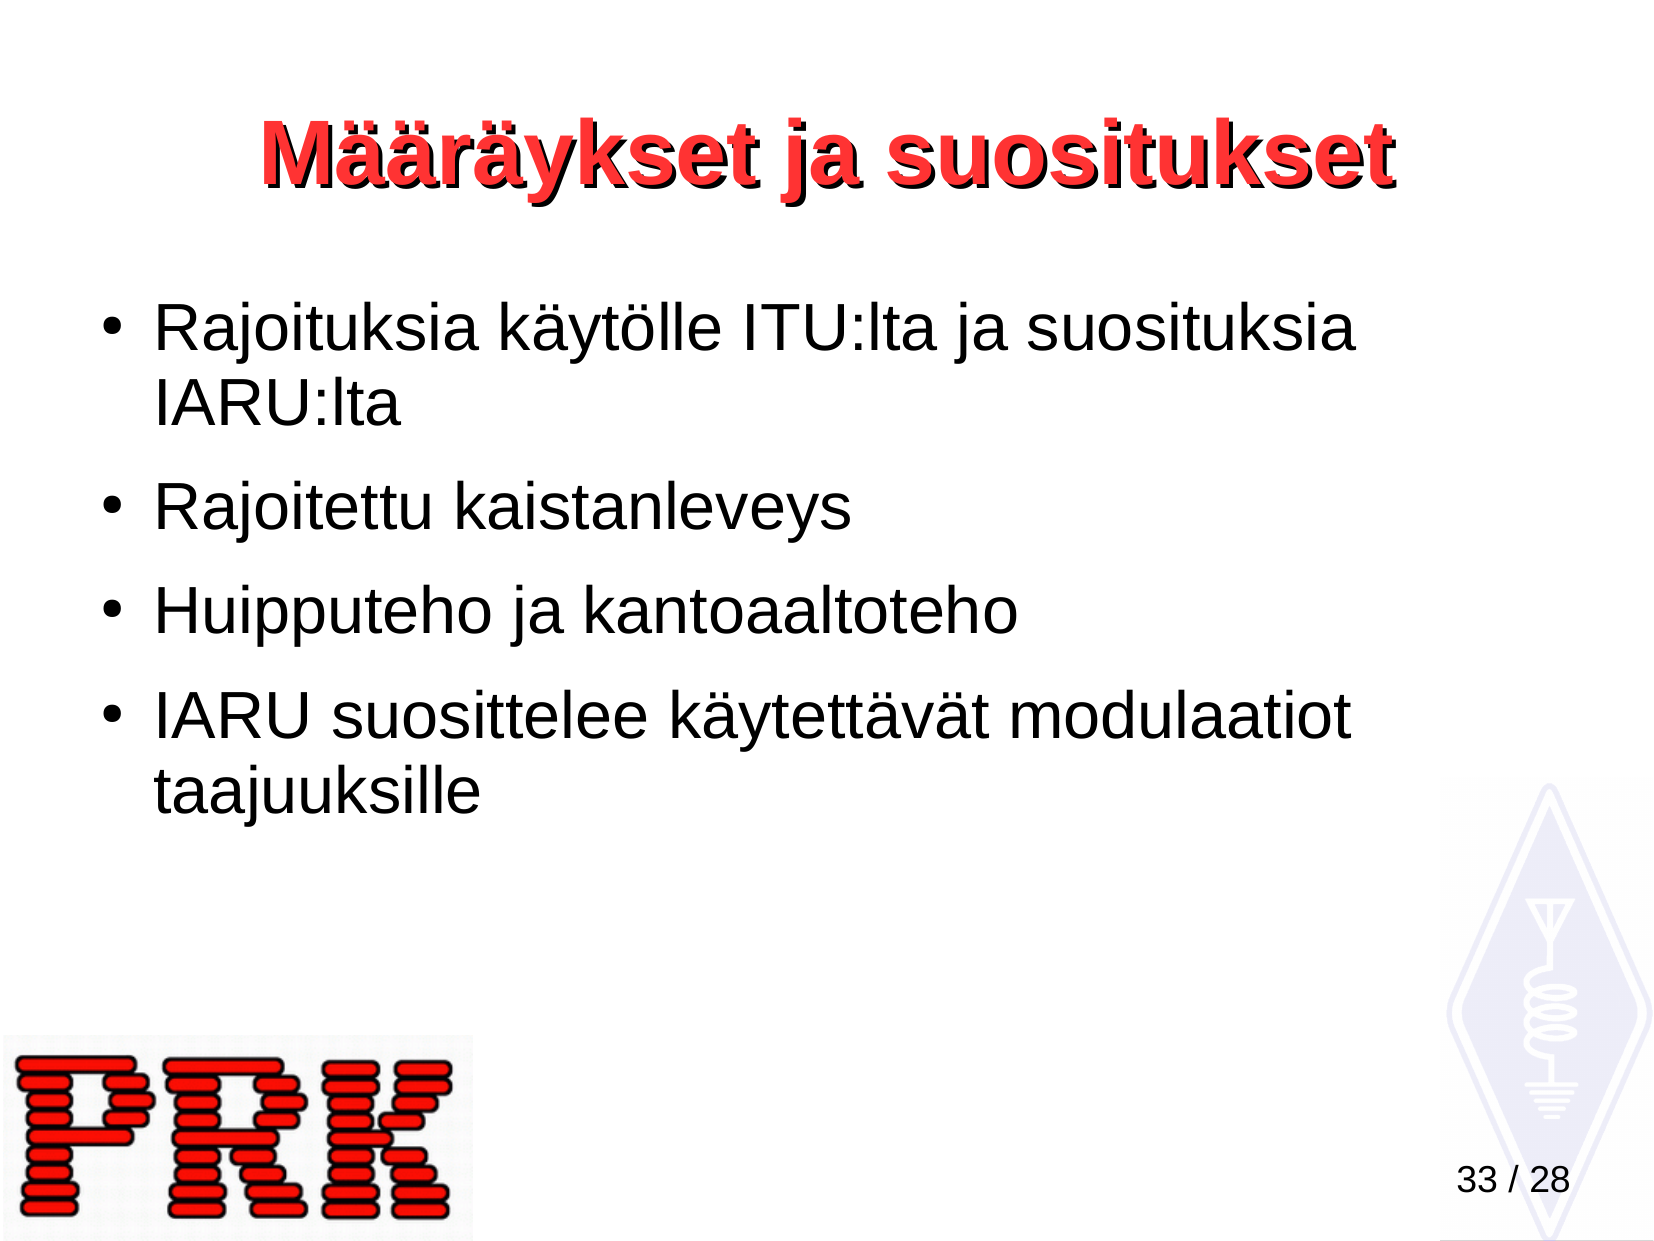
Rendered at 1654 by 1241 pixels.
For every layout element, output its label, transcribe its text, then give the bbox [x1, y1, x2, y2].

picture [1440, 777, 1654, 1241]
title Määräykset ja suositukset [82, 49, 1571, 257]
list Rajoituksia käytölle ITU:lta ja suosituksia IARU:lta Rajoitettu kaistanleveys Huipputeho ja kantoaaltoteho IARU suosittelee käytettävät modulaatiot taajuuksille [82, 290, 1571, 1010]
picture [3, 1035, 473, 1241]
